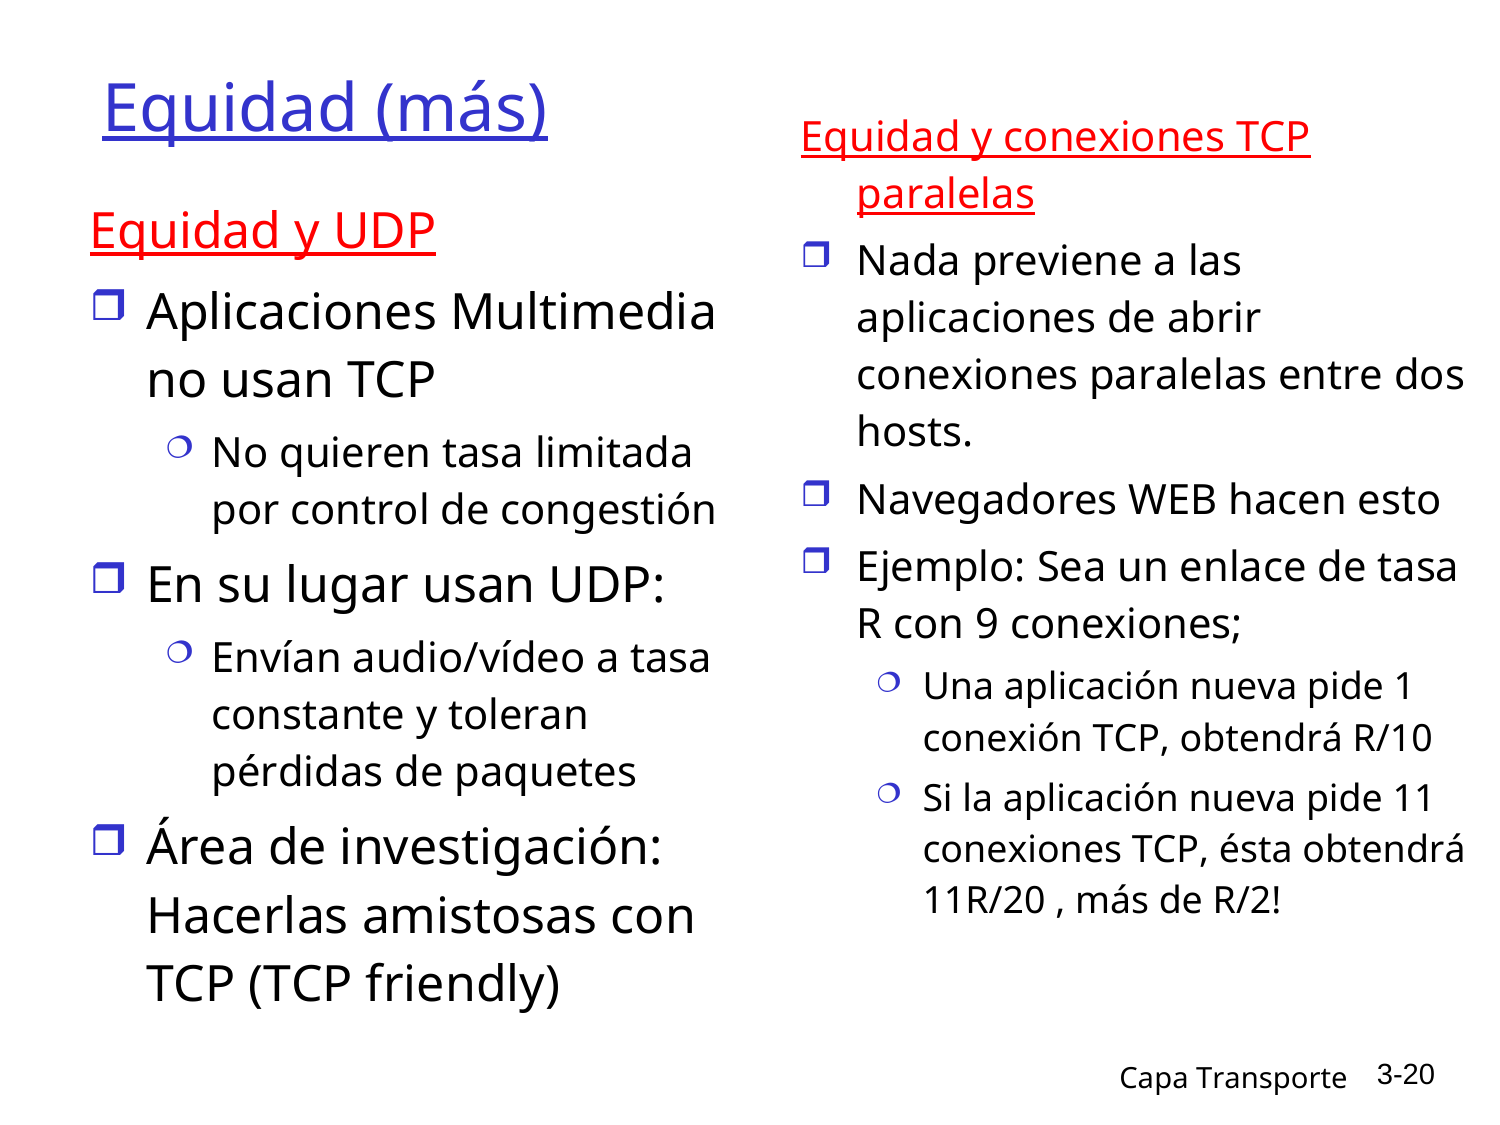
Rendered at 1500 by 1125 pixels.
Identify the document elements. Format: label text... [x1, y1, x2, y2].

title Equidad (más) [87, 23, 1463, 188]
list Equidad y conexiones TCP paralelas Nada previene a las aplicaciones de abrir conexiones paralelas entre dos hosts. Navegadores WEB hacen esto Ejemplo: Sea un enlace de tasa R con 9 conexiones; Una aplicación nueva pide 1 conexión TCP, obtendrá R/10 Si la aplicación nueva pide 11 conexiones TCP, ésta obtendrá 11R/20 , más de R/2! [785, 98, 1488, 1087]
list Equidad y UDP Aplicaciones Multimedia no usan TCP No quieren tasa limitada por control de congestión En su lugar usan UDP: Envían audio/vídeo a tasa constante y toleran pérdidas de paquetes Área de investigación: Hacerlas amistosas con TCP (TCP friendly) [75, 187, 753, 1018]
